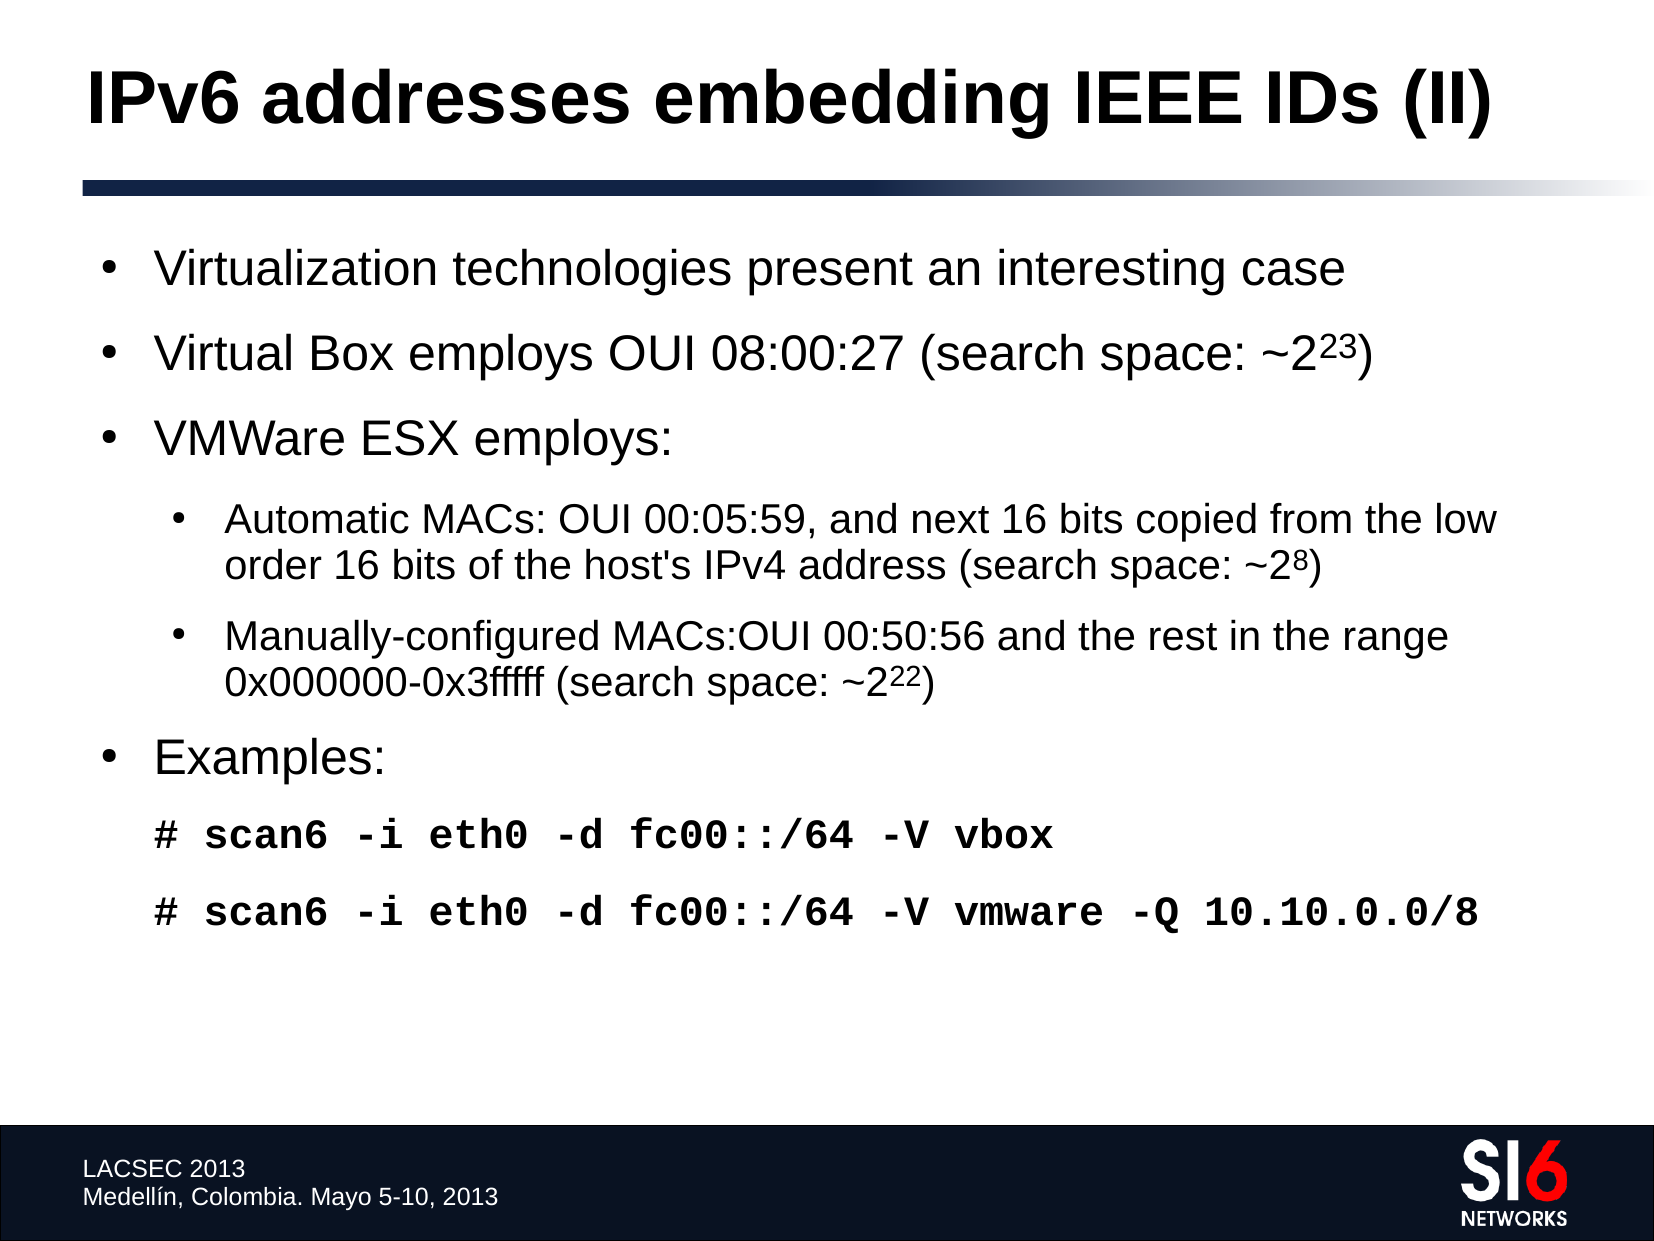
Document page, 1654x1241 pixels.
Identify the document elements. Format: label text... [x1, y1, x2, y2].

picture [1461, 1139, 1567, 1226]
title IPv6 addresses embedding IEEE IDs (II) [86, 30, 1576, 166]
list Virtualization technologies present an interesting case Virtual Box employs OUI 08:00:27 (search space: ~223) VMWare ESX employs: Automatic MACs: OUI 00:05:59, and next 16 bits copied from the low order 16 bits of the host's IPv4 address (search space: ~28) Manually-configured MACs:OUI 00:50:56 and the rest in the range 0x000000-0x3fffff (search space: ~222) Examples: # scan6 -i eth0 -d fc00::/64 -V vbox # scan6 -i eth0 -d fc00::/64 -V vmware -Q 10.10.0.0/8 [82, 240, 1571, 1059]
